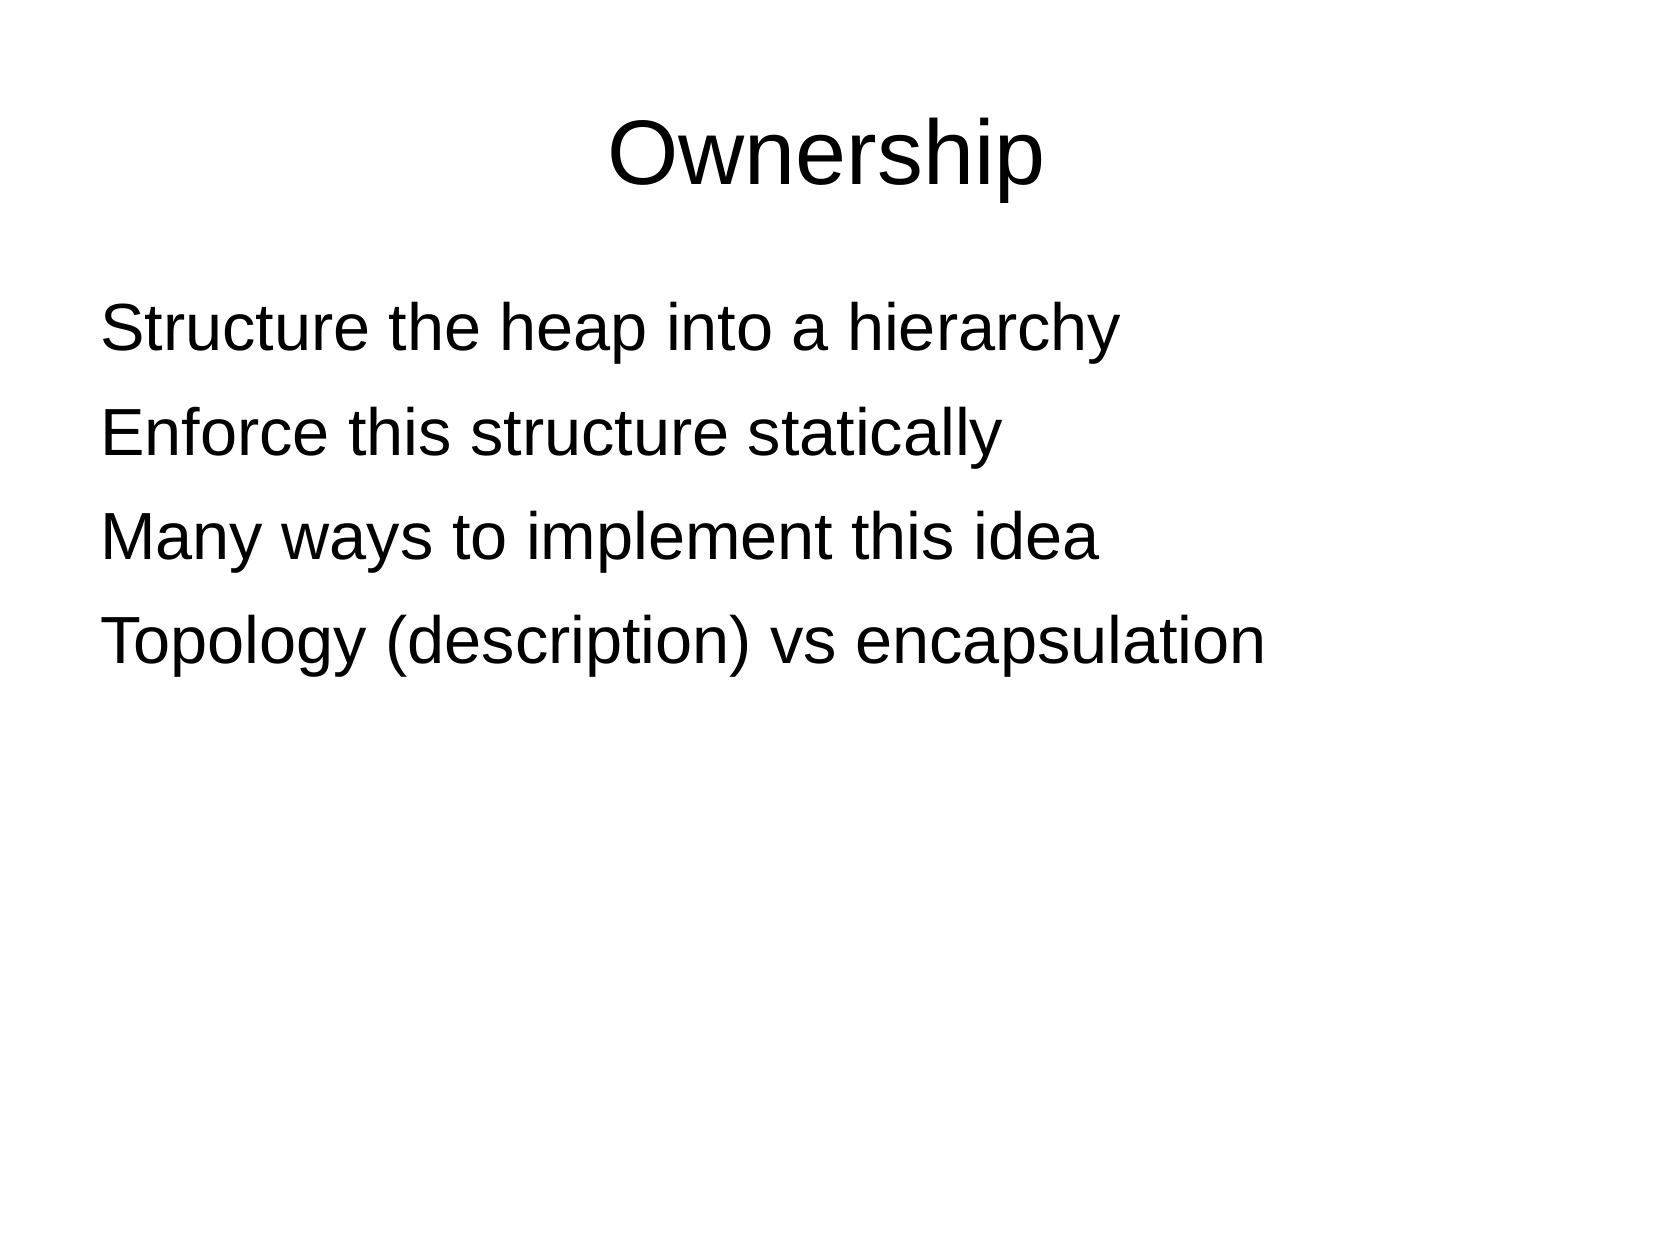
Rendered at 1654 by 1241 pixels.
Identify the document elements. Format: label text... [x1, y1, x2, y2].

title Ownership [82, 49, 1571, 257]
list Structure the heap into a hierarchy Enforce this structure statically Many ways to implement this idea Topology (description) vs encapsulation [82, 290, 1571, 1094]
